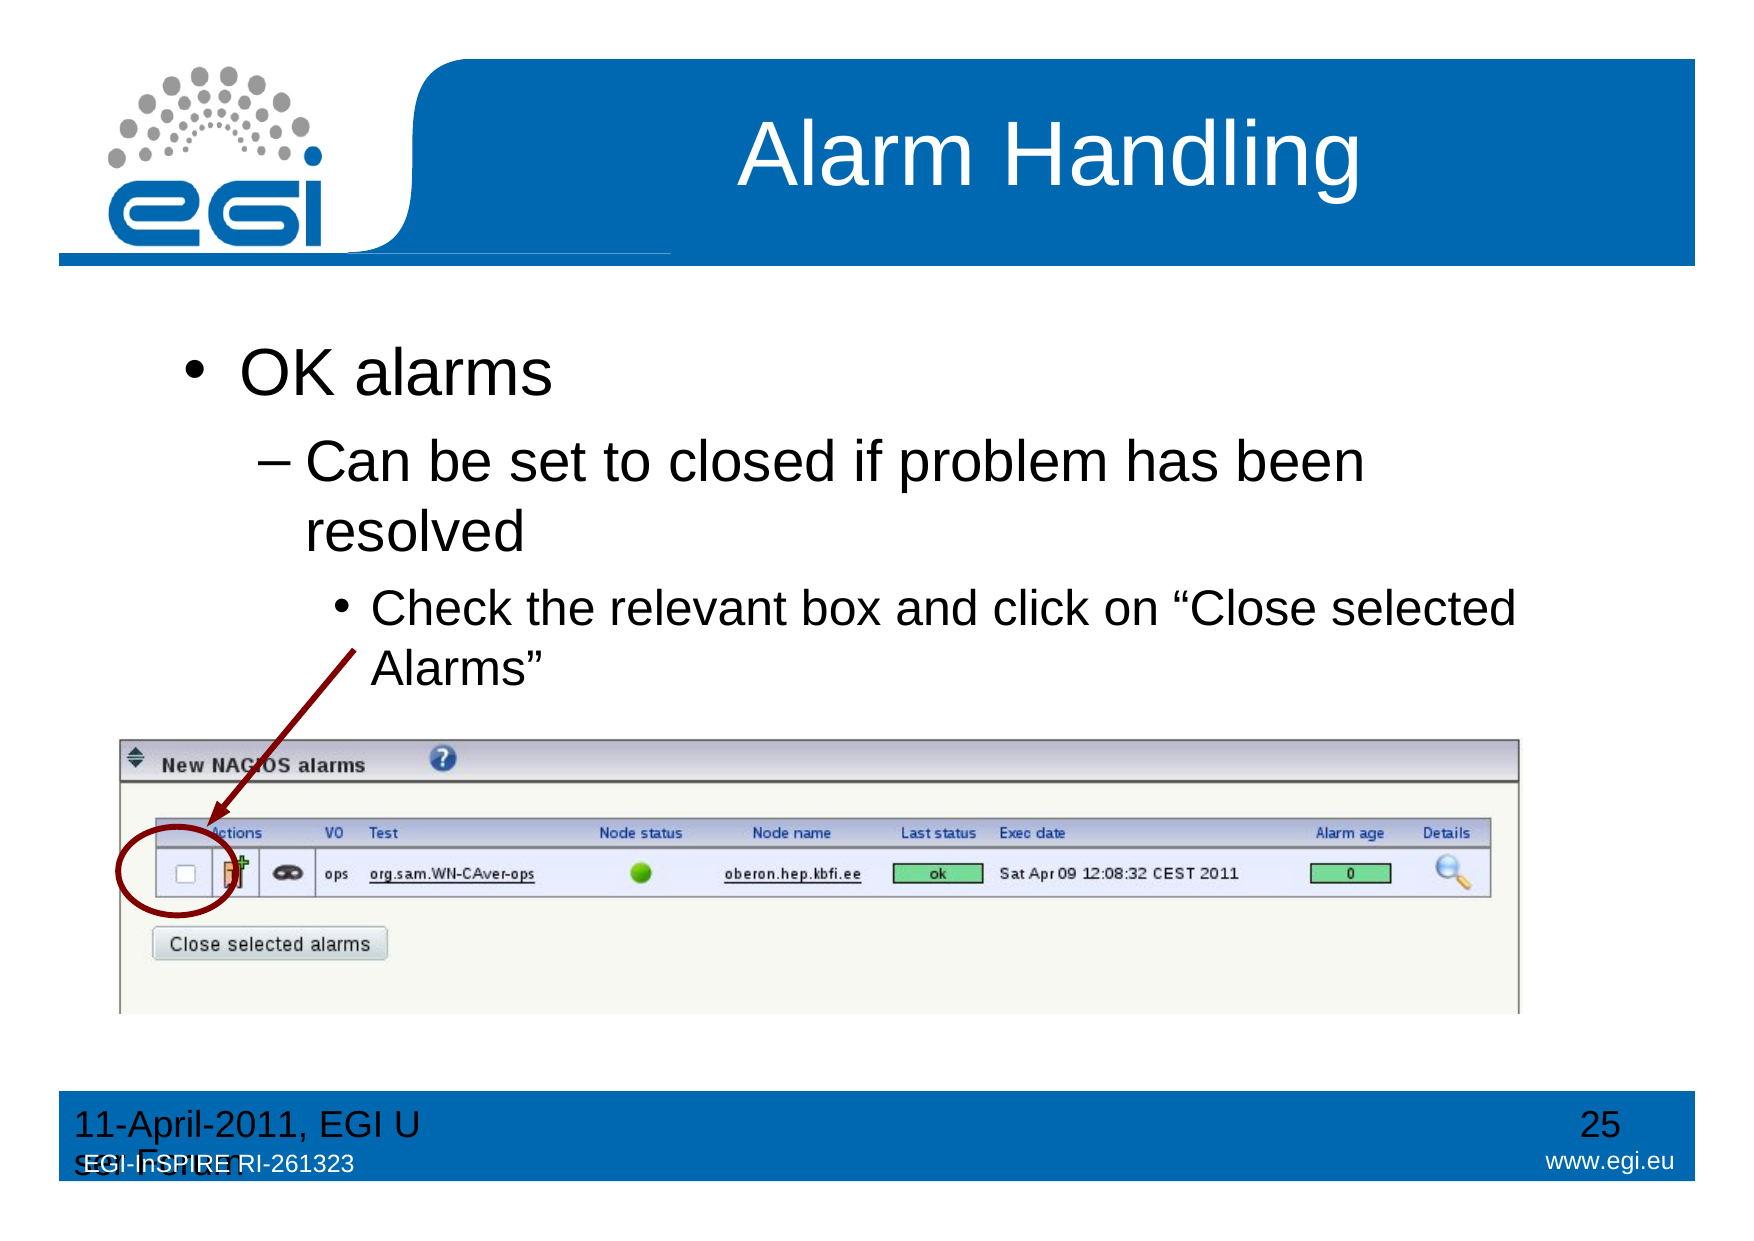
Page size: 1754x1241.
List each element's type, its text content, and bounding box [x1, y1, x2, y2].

title Alarm Handling [439, 31, 1663, 267]
picture [118, 738, 1523, 1014]
list OK alarms Can be set to closed if problem has been resolved Check the relevant box and click on “Close selected Alarms” [168, 320, 1614, 1062]
picture [59, 59, 348, 253]
picture [122, 830, 233, 912]
